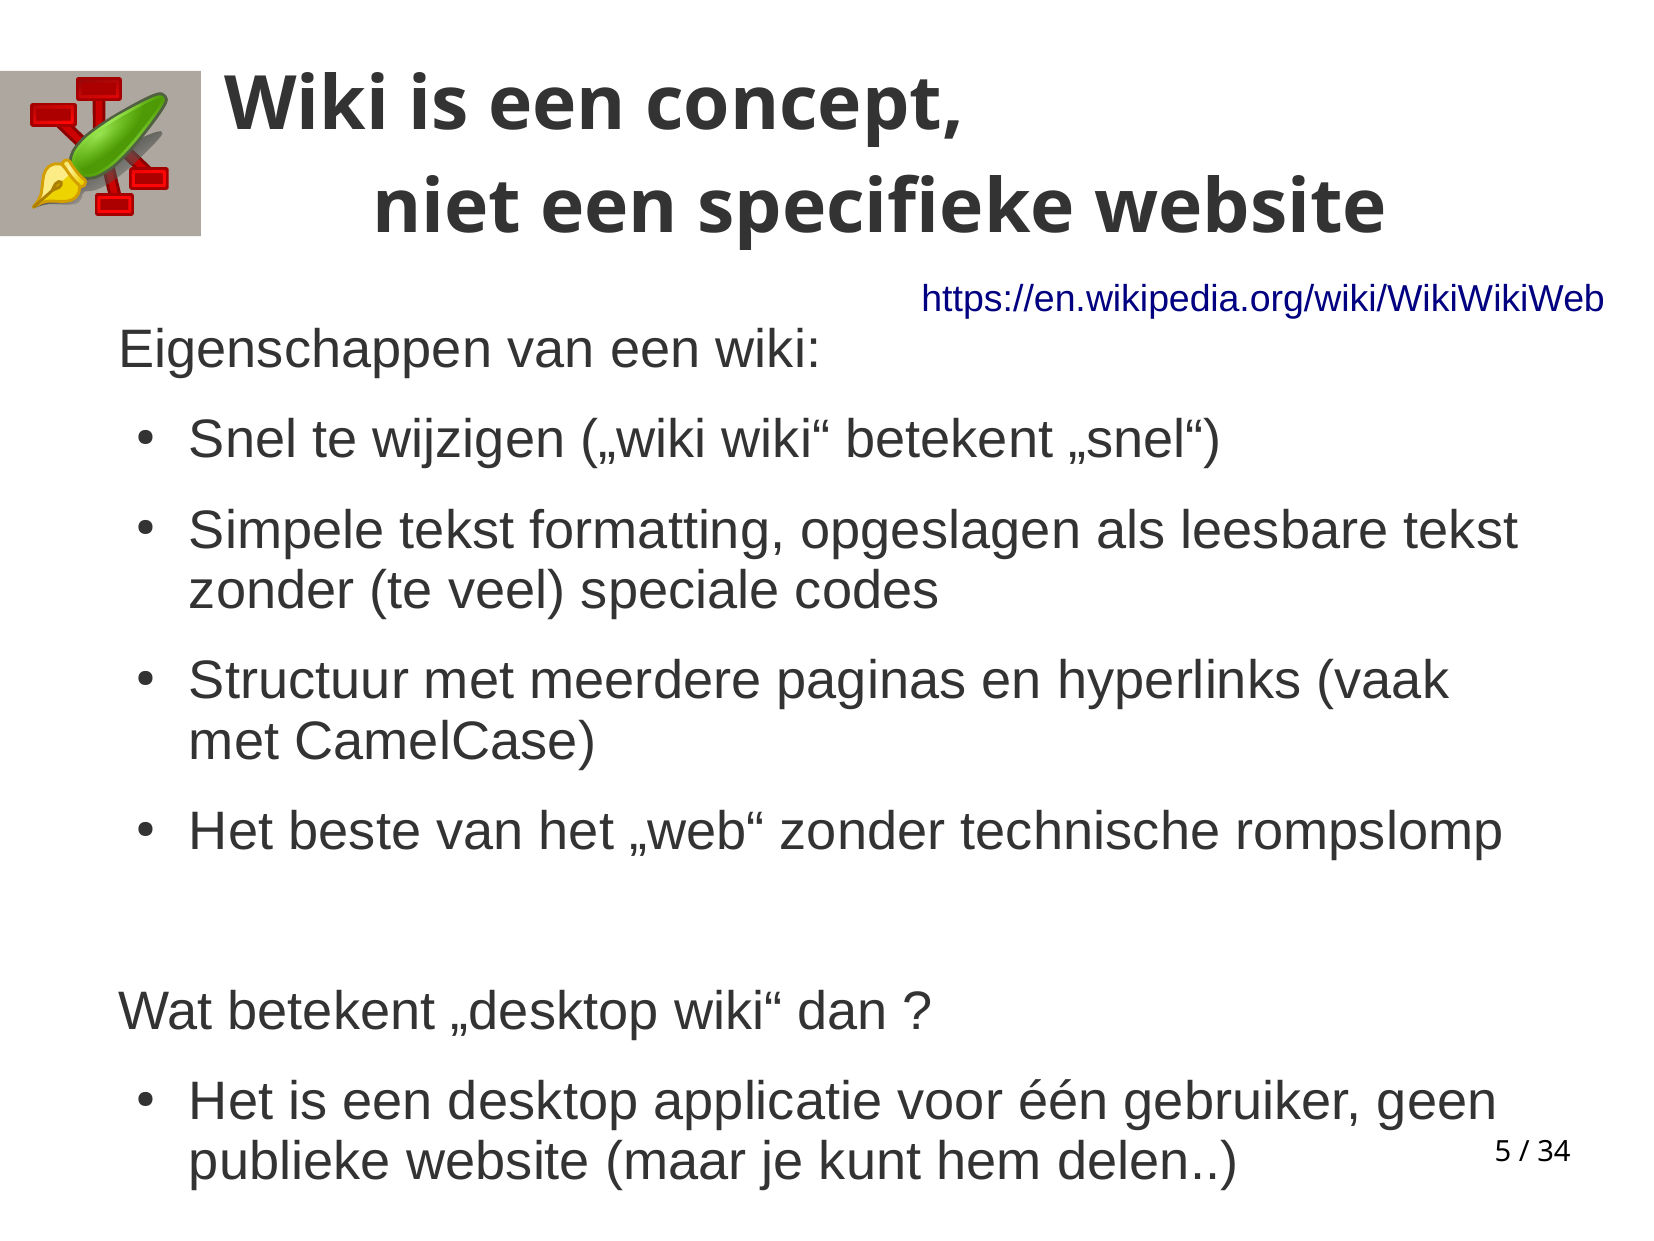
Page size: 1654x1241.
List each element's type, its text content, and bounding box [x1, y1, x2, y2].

text_box https://en.wikipedia.org/wiki/WikiWikiWeb [906, 270, 1621, 327]
list Eigenschappen van een wiki: Snel te wijzigen („wiki wiki“ betekent „snel“) Simpele tekst formatting, opgeslagen als leesbare tekst zonder (te veel) speciale codes Structuur met meerdere paginas en hyperlinks (vaak met CamelCase) Het beste van het „web“ zonder technische rompslomp Wat betekent „desktop wiki“ dan ? Het is een desktop applicatie voor één gebruiker, geen publieke website (maar je kunt hem delen..) [118, 318, 1536, 1039]
title Wiki is een concept, niet een specifieke website [224, 47, 1571, 257]
